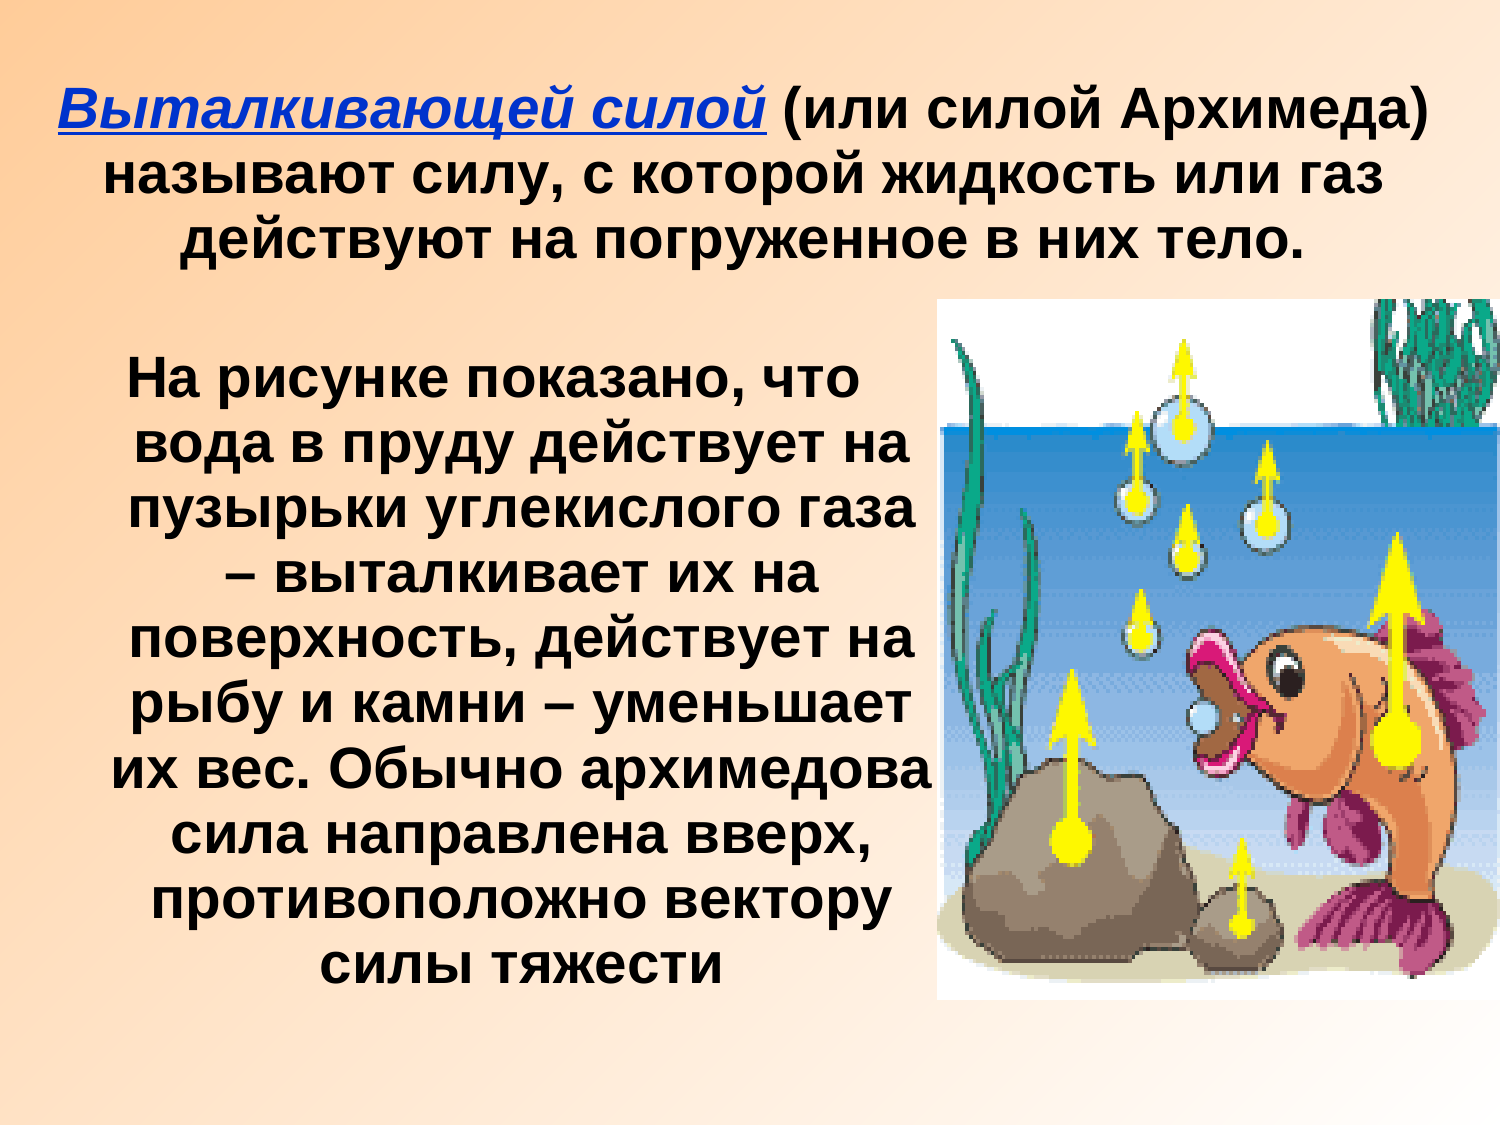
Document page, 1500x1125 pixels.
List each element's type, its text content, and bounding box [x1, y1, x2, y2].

picture [937, 299, 1500, 1000]
list На рисунке показано, что вода в пруду действует на пузырьки углекислого газа – выталкивает их на поверхность, действует на рыбу и камни – уменьшает их вес. Обычно архимедова сила направлена вверх, противоположно вектору силы тяжести [37, 337, 951, 1125]
title Выталкивающей силой (или силой Архимеда) называют силу, с которой жидкость или газ действуют на погруженное в них тело. [37, 29, 1450, 337]
